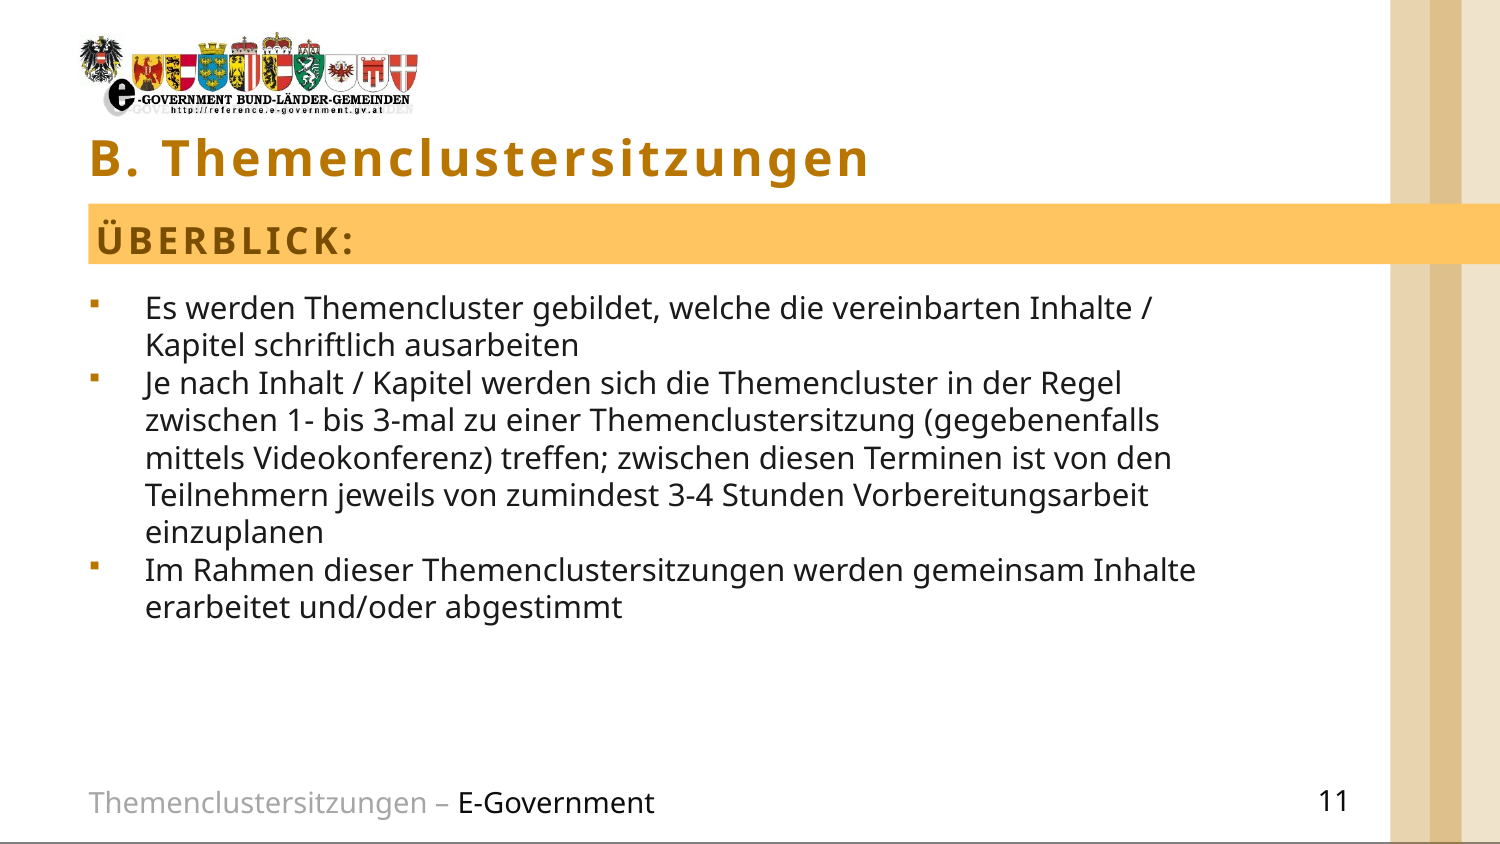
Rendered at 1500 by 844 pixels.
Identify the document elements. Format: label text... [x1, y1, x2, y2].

text_box ÜBERBLICK: [95, 199, 1273, 277]
picture [0, 0, 1390, 842]
footer Themenclustersitzungen – E-Government [88, 785, 1217, 819]
text_box [1273, 203, 1500, 265]
text_box [88, 203, 95, 265]
title B. Themenclustersitzungen [88, 126, 1266, 194]
list Es werden Themencluster gebildet, welche die vereinbarten Inhalte / Kapitel schriftlich ausarbeiten Je nach Inhalt / Kapitel werden sich die Themencluster in der Regel zwischen 1- bis 3-mal zu einer Themenclustersitzung (gegebenenfalls mittels Videokonferenz) treffen; zwischen diesen Terminen ist von den Teilnehmern jeweils von zumindest 3-4 Stunden Vorbereitungsarbeit einzuplanen Im Rahmen dieser Themenclustersitzungen werden gemeinsam Inhalte erarbeitet und/oder abgestimmt [88, 288, 1231, 727]
slide_number <number> [1217, 785, 1351, 819]
